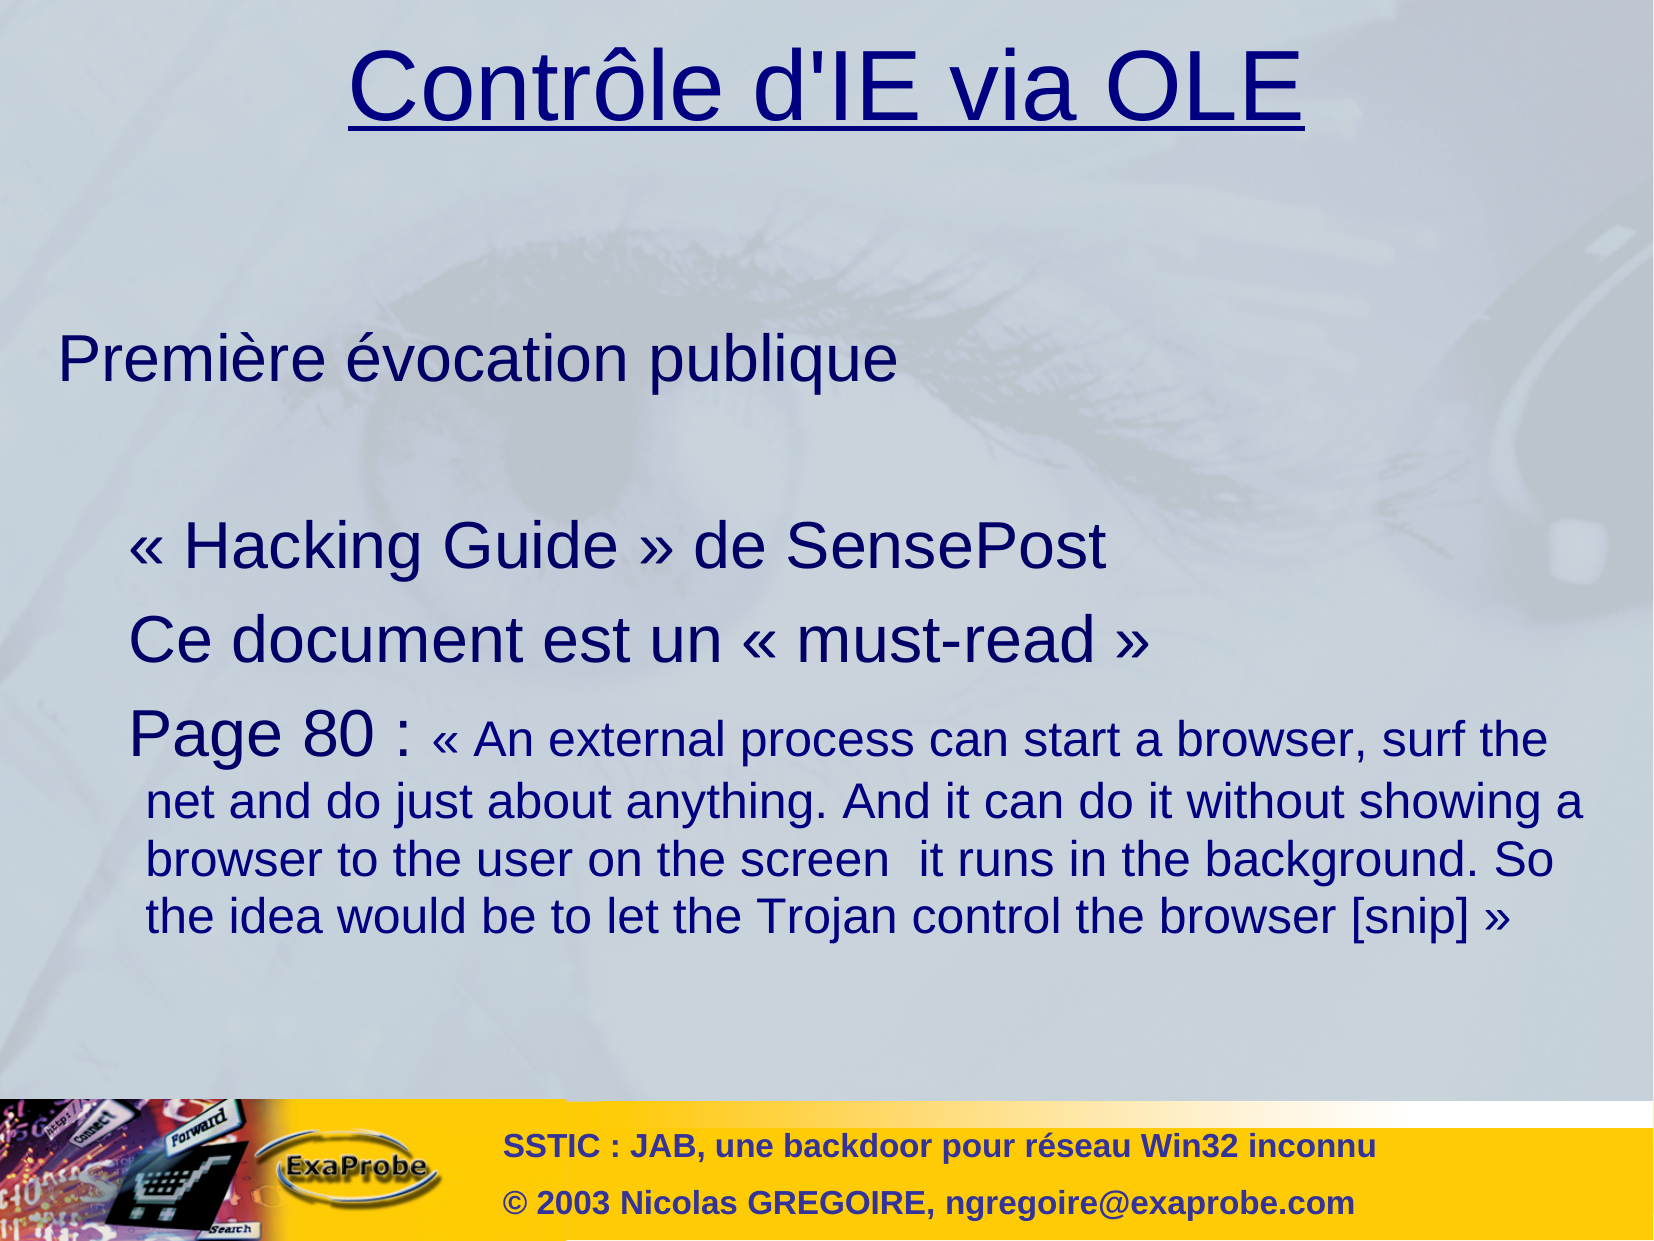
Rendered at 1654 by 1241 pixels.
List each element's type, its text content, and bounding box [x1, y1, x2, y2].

title Contrôle d'IE via OLE [0, 0, 1654, 167]
subtitle Première évocation publique « Hacking Guide » de SensePost Ce document est un « must-read » Page 80 : « An external process can start a browser, surf the net and do just about anything. And it can do it without showing a browser to the user on the screen ­ it runs in the background. So the idea would be to let the Trojan control the browser [snip] » [39, 222, 1623, 1041]
